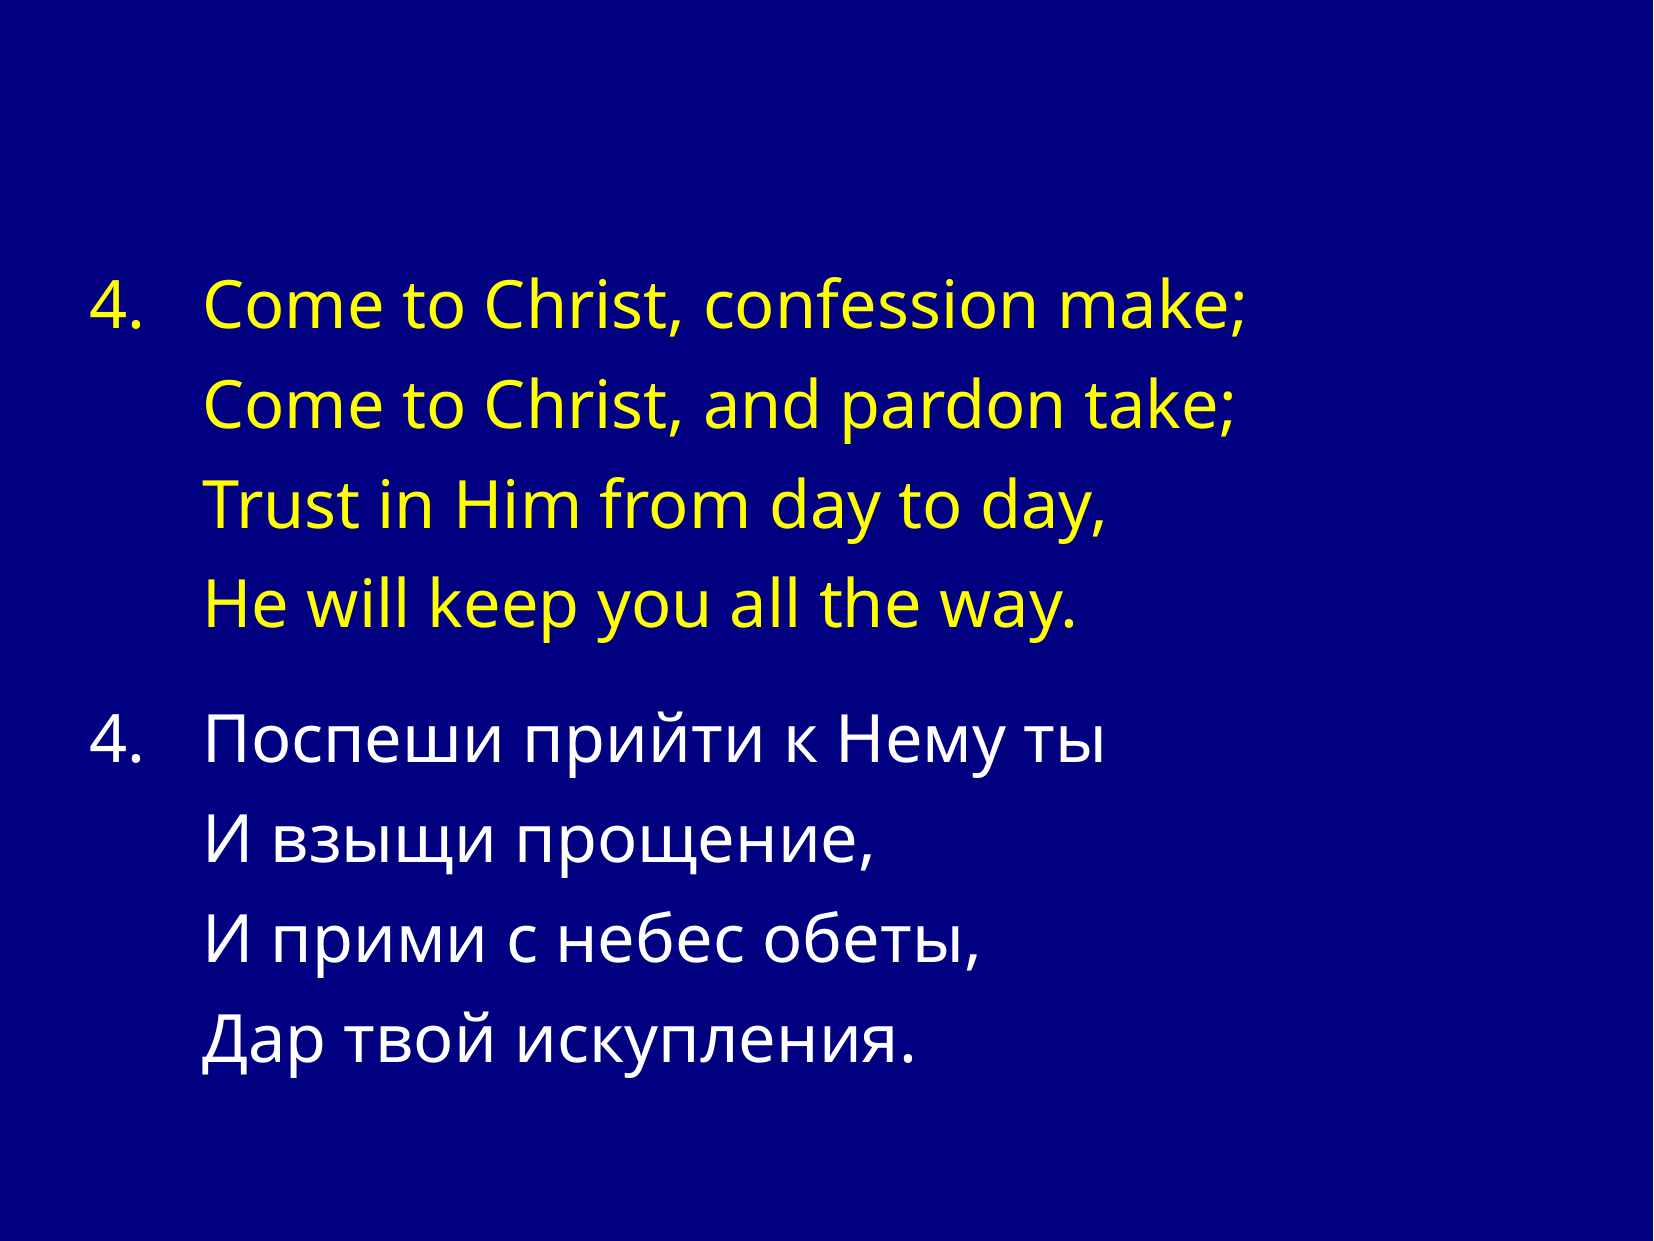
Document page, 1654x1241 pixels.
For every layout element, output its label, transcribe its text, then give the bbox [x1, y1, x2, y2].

text_box 4. Come to Christ, confession make; Come to Christ, and pardon take; Trust in Him from day to day, He will keep you all the way. [75, 150, 1576, 638]
text_box 4. Поспеши прийти к Нему ты И взыщи прощение, И прими с небес обеты, Дар твой искупления. [75, 675, 1576, 1163]
